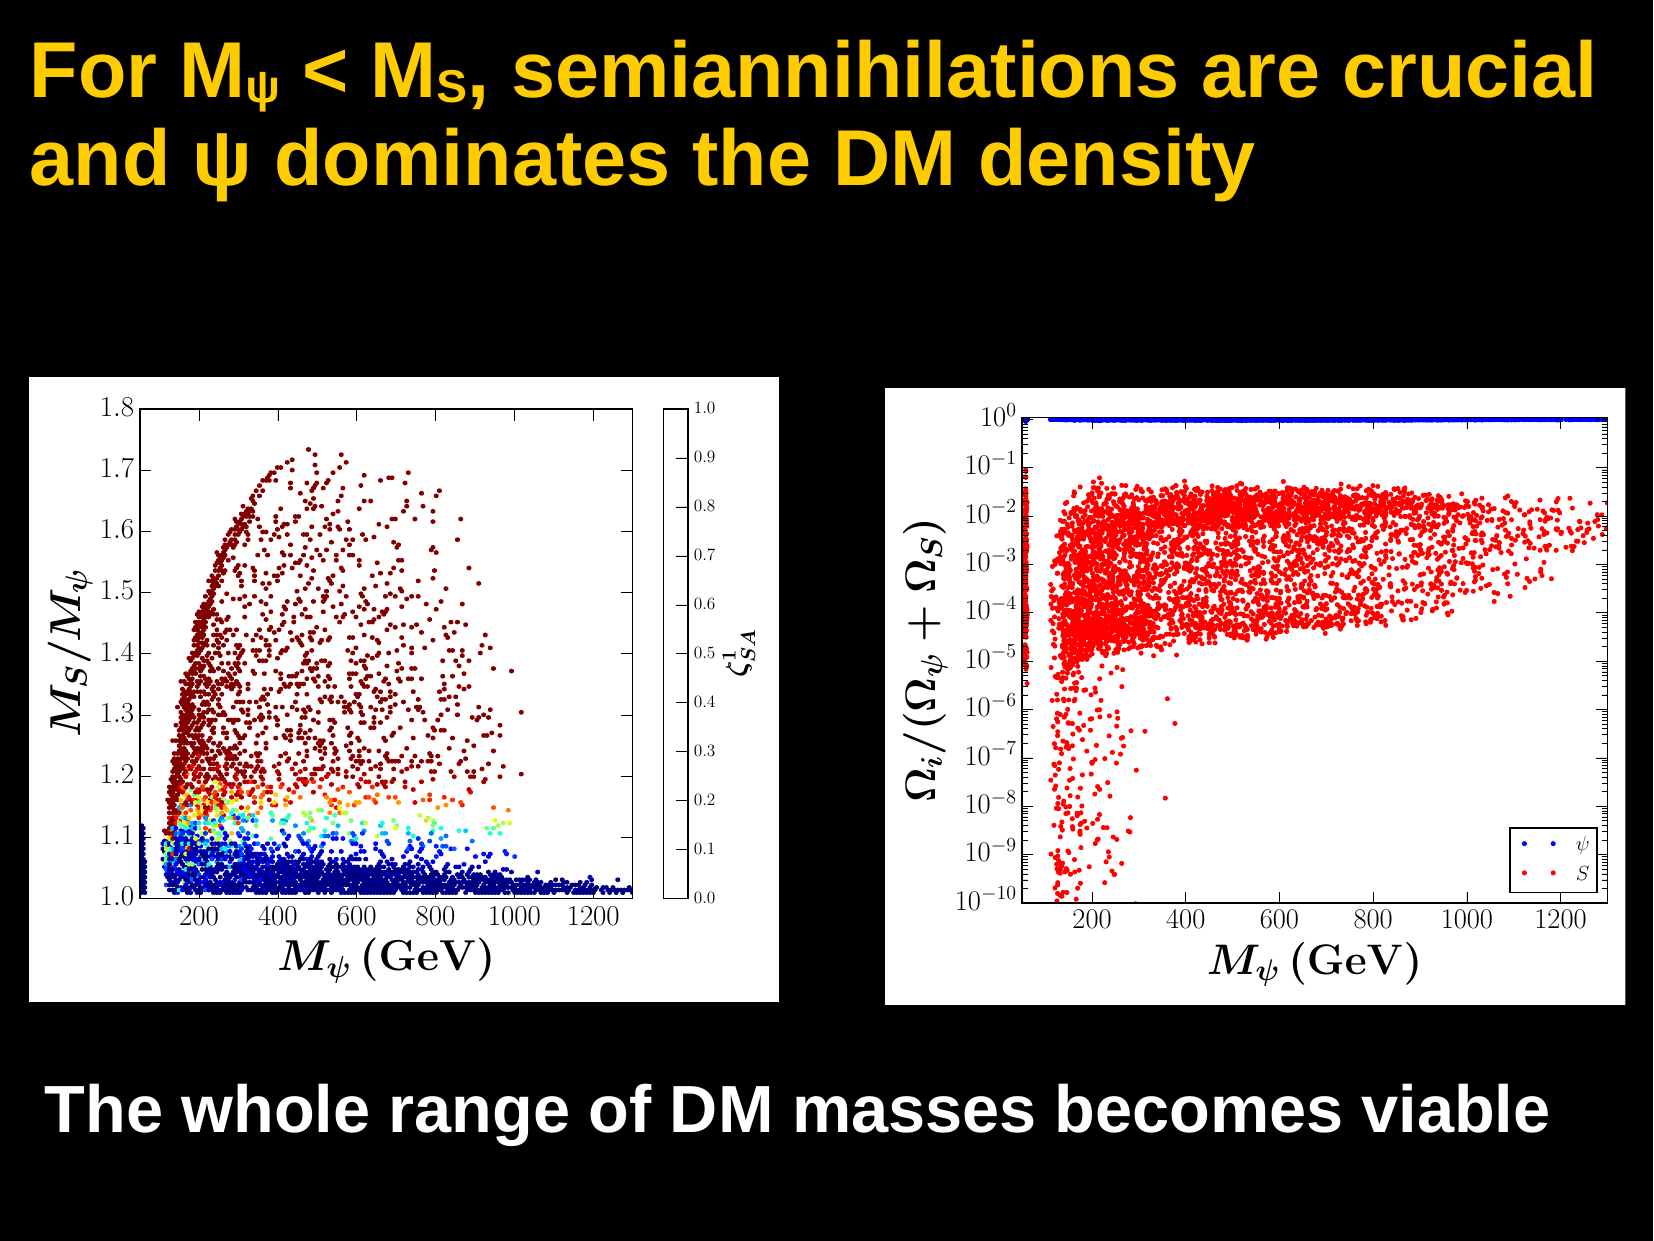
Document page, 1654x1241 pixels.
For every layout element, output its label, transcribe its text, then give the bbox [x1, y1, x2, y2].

picture [28, 376, 779, 1003]
text_box The whole range of DM masses becomes viable [30, 1065, 1606, 1230]
picture [885, 387, 1626, 1006]
text_box For Mψ < MS, semiannihilations are crucial and ψ dominates the DM density [15, 18, 1653, 237]
